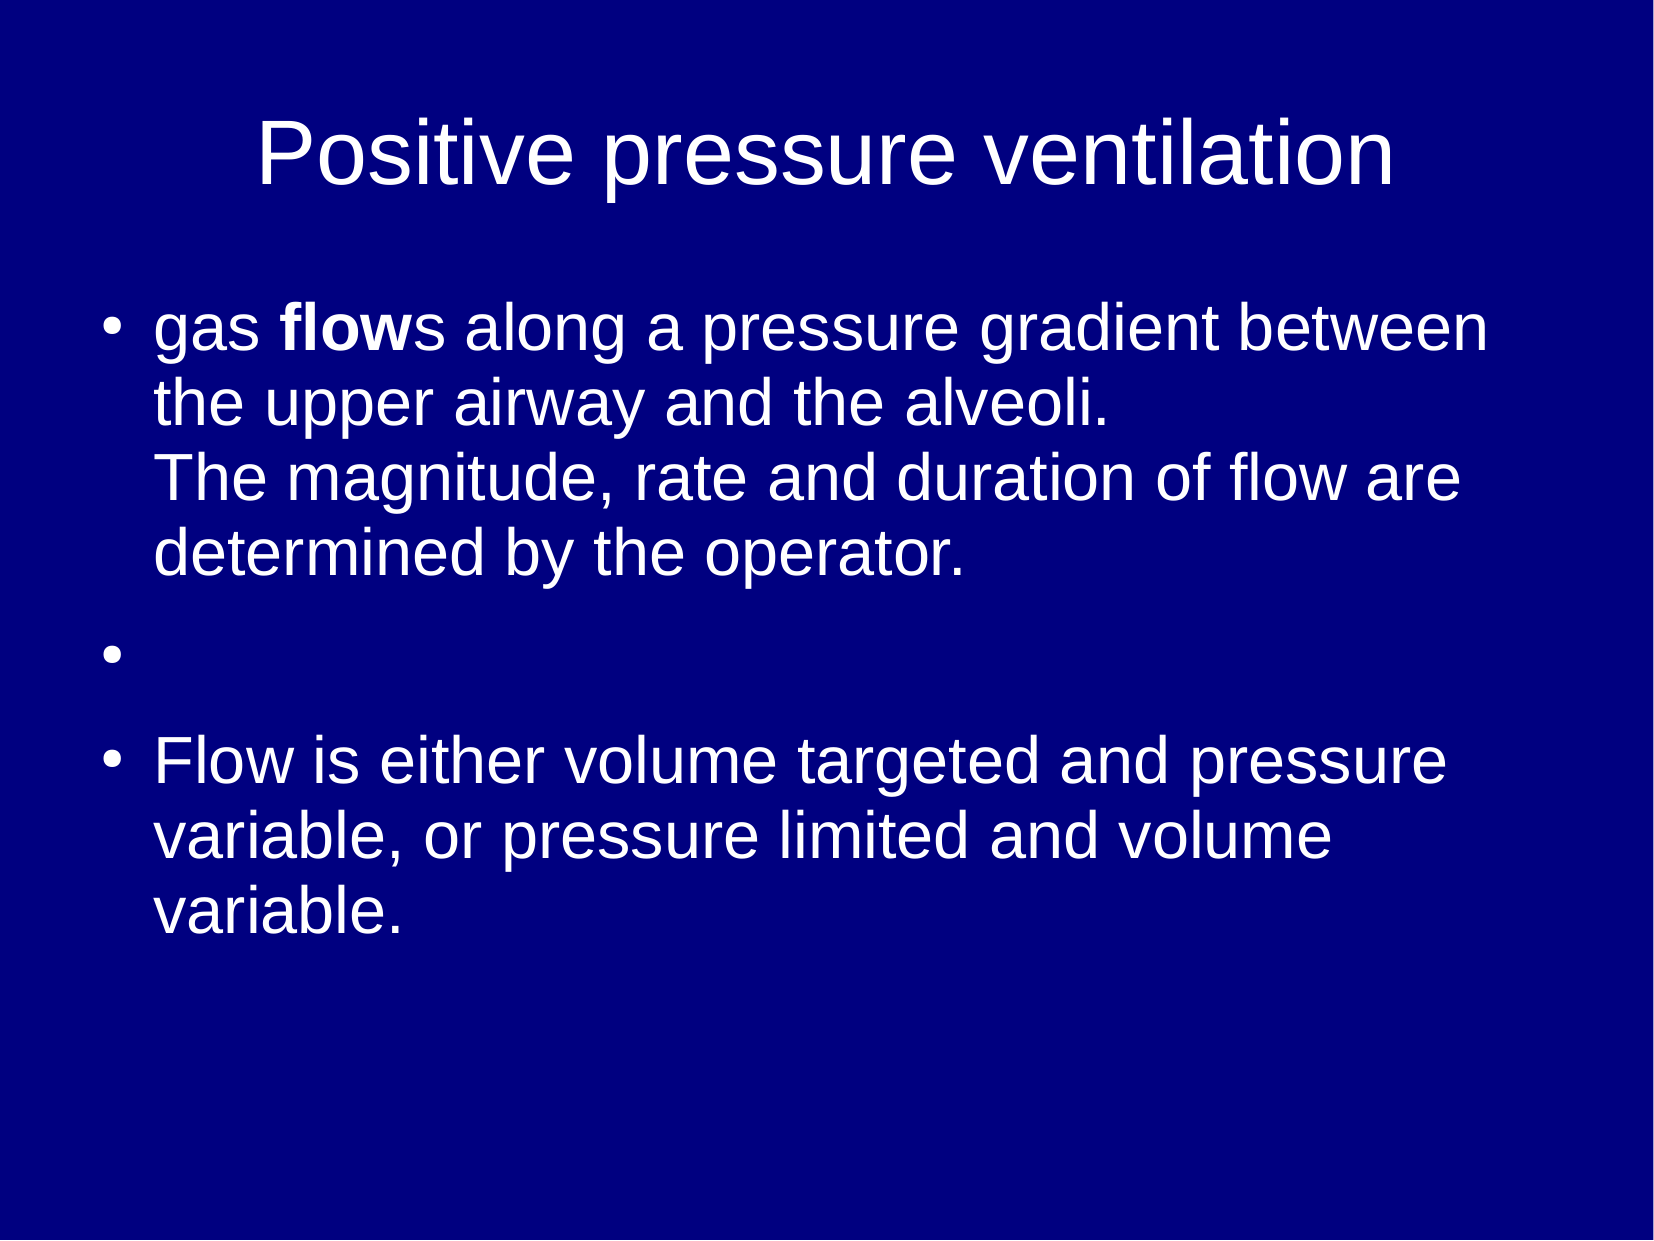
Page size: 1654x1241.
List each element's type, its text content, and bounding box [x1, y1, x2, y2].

list gas flows along a pressure gradient between the upper airway and the alveoli. The magnitude, rate and duration of flow are determined by the operator. Flow is either volume targeted and pressure variable, or pressure limited and volume variable. [82, 290, 1571, 1094]
title Positive pressure ventilation [82, 56, 1571, 250]
